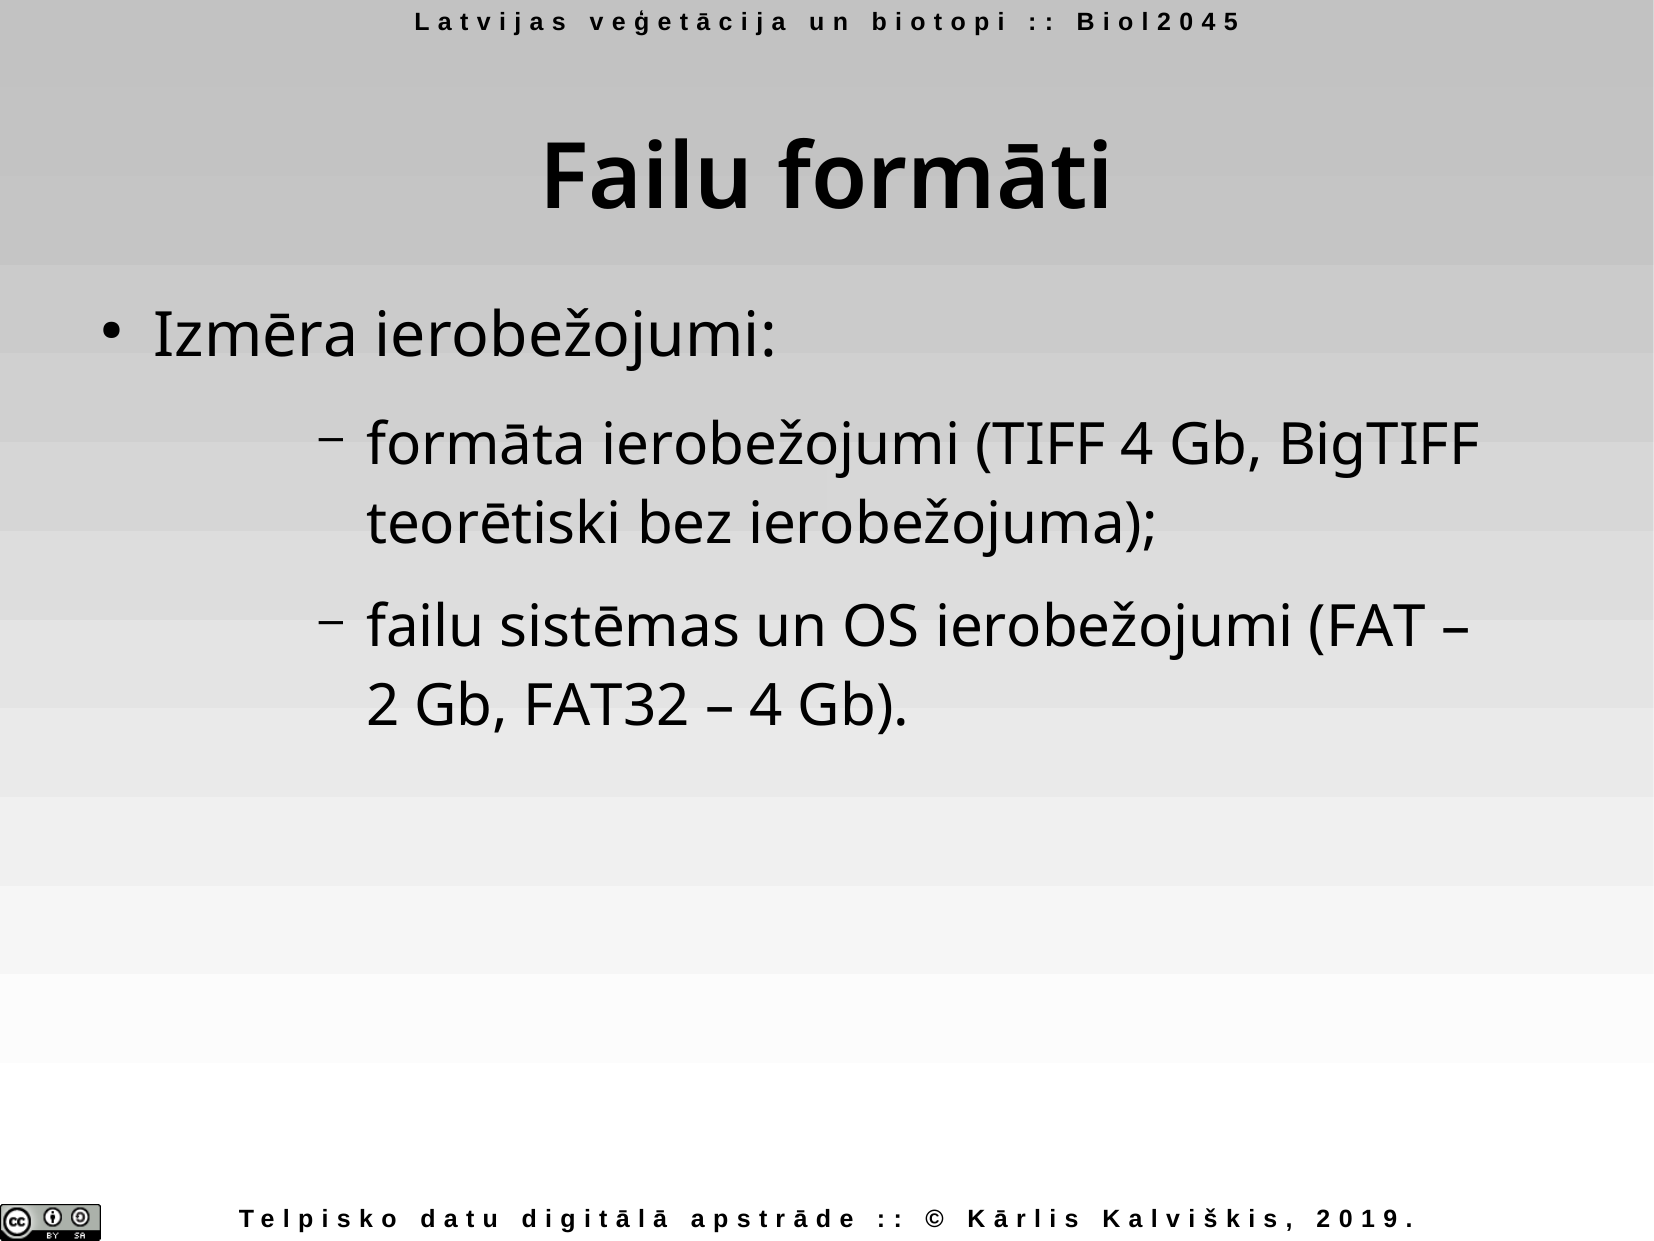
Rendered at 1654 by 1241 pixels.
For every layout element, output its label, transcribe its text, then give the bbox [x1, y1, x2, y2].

picture [0, 0, 1654, 1241]
title Failu formāti [29, 49, 1625, 296]
list Izmēra ierobežojumi: formāta ierobežojumi (TIFF 4 Gb, BigTIFF teorētiski bez ierobežojuma); failu sistēmas un OS ierobežojumi (FAT – 2 Gb, FAT32 – 4 Gb). [82, 289, 1571, 1098]
